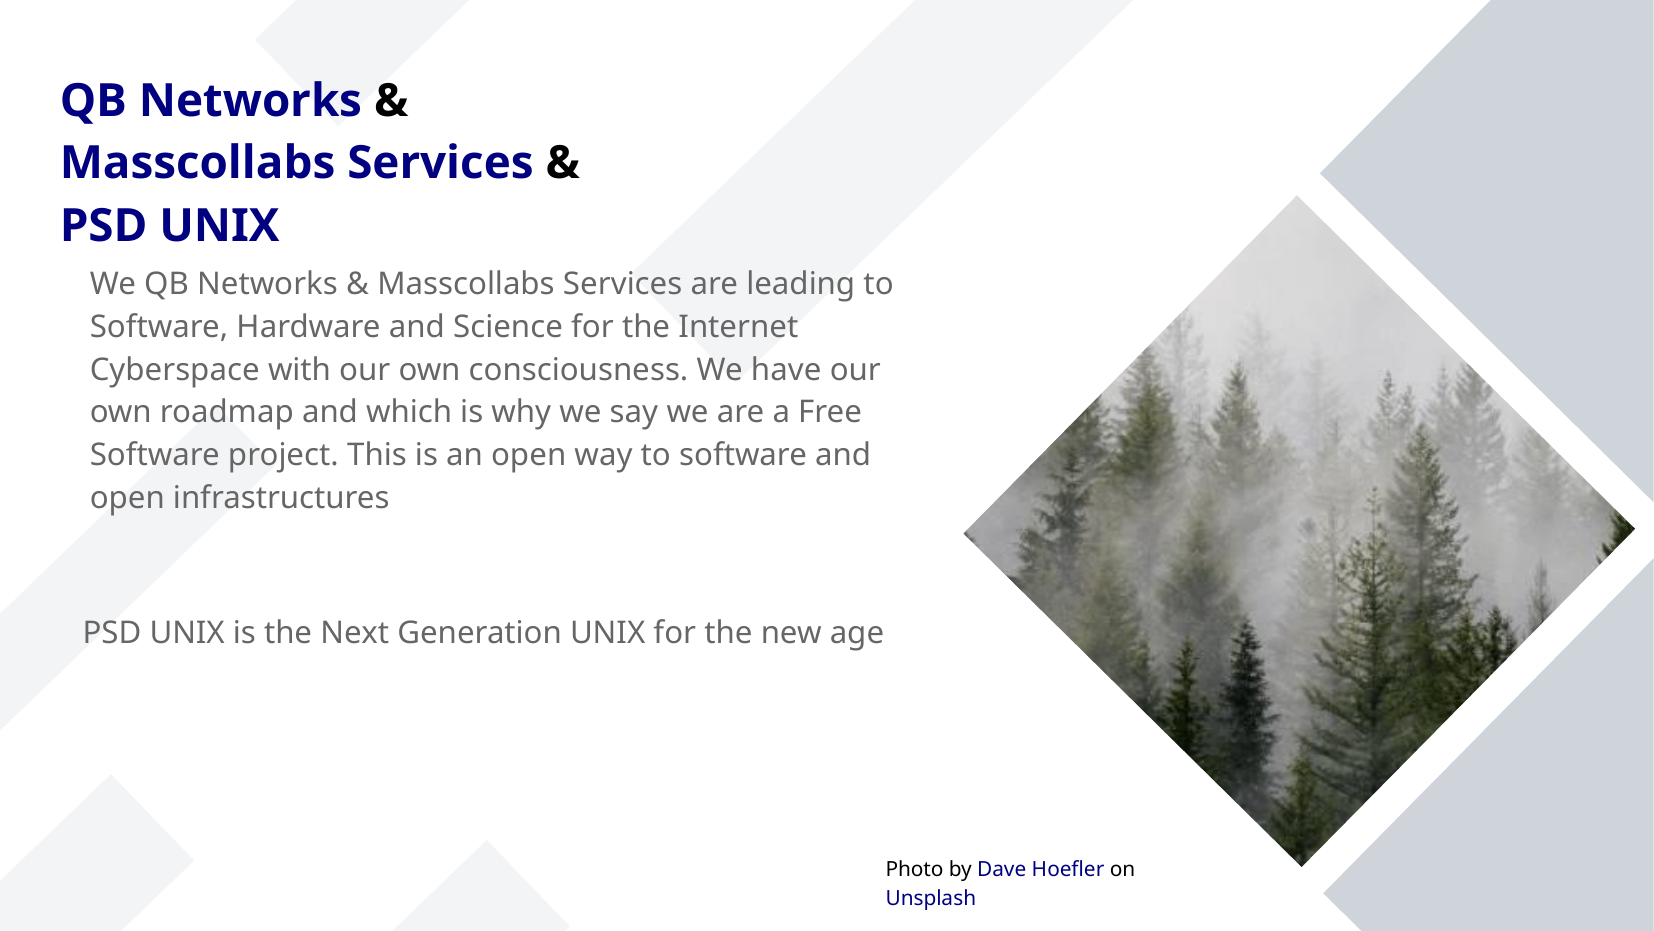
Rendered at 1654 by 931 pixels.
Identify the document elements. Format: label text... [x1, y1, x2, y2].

text_box QB Networks & Masscollabs Services & PSD UNIX [45, 60, 631, 263]
text_box PSD UNIX is the Next Generation UNIX for the new age [60, 602, 901, 789]
text_box We QB Networks & Masscollabs Services are leading to Software, Hardware and Science for the Internet Cyberspace with our own consciousness. We have our own roadmap and which is why we say we are a Free Software project. This is an open way to software and open infrastructures [75, 253, 916, 526]
text_box Photo by Dave Hoefler on Unsplash [870, 846, 1231, 887]
text_box [963, 195, 1636, 867]
